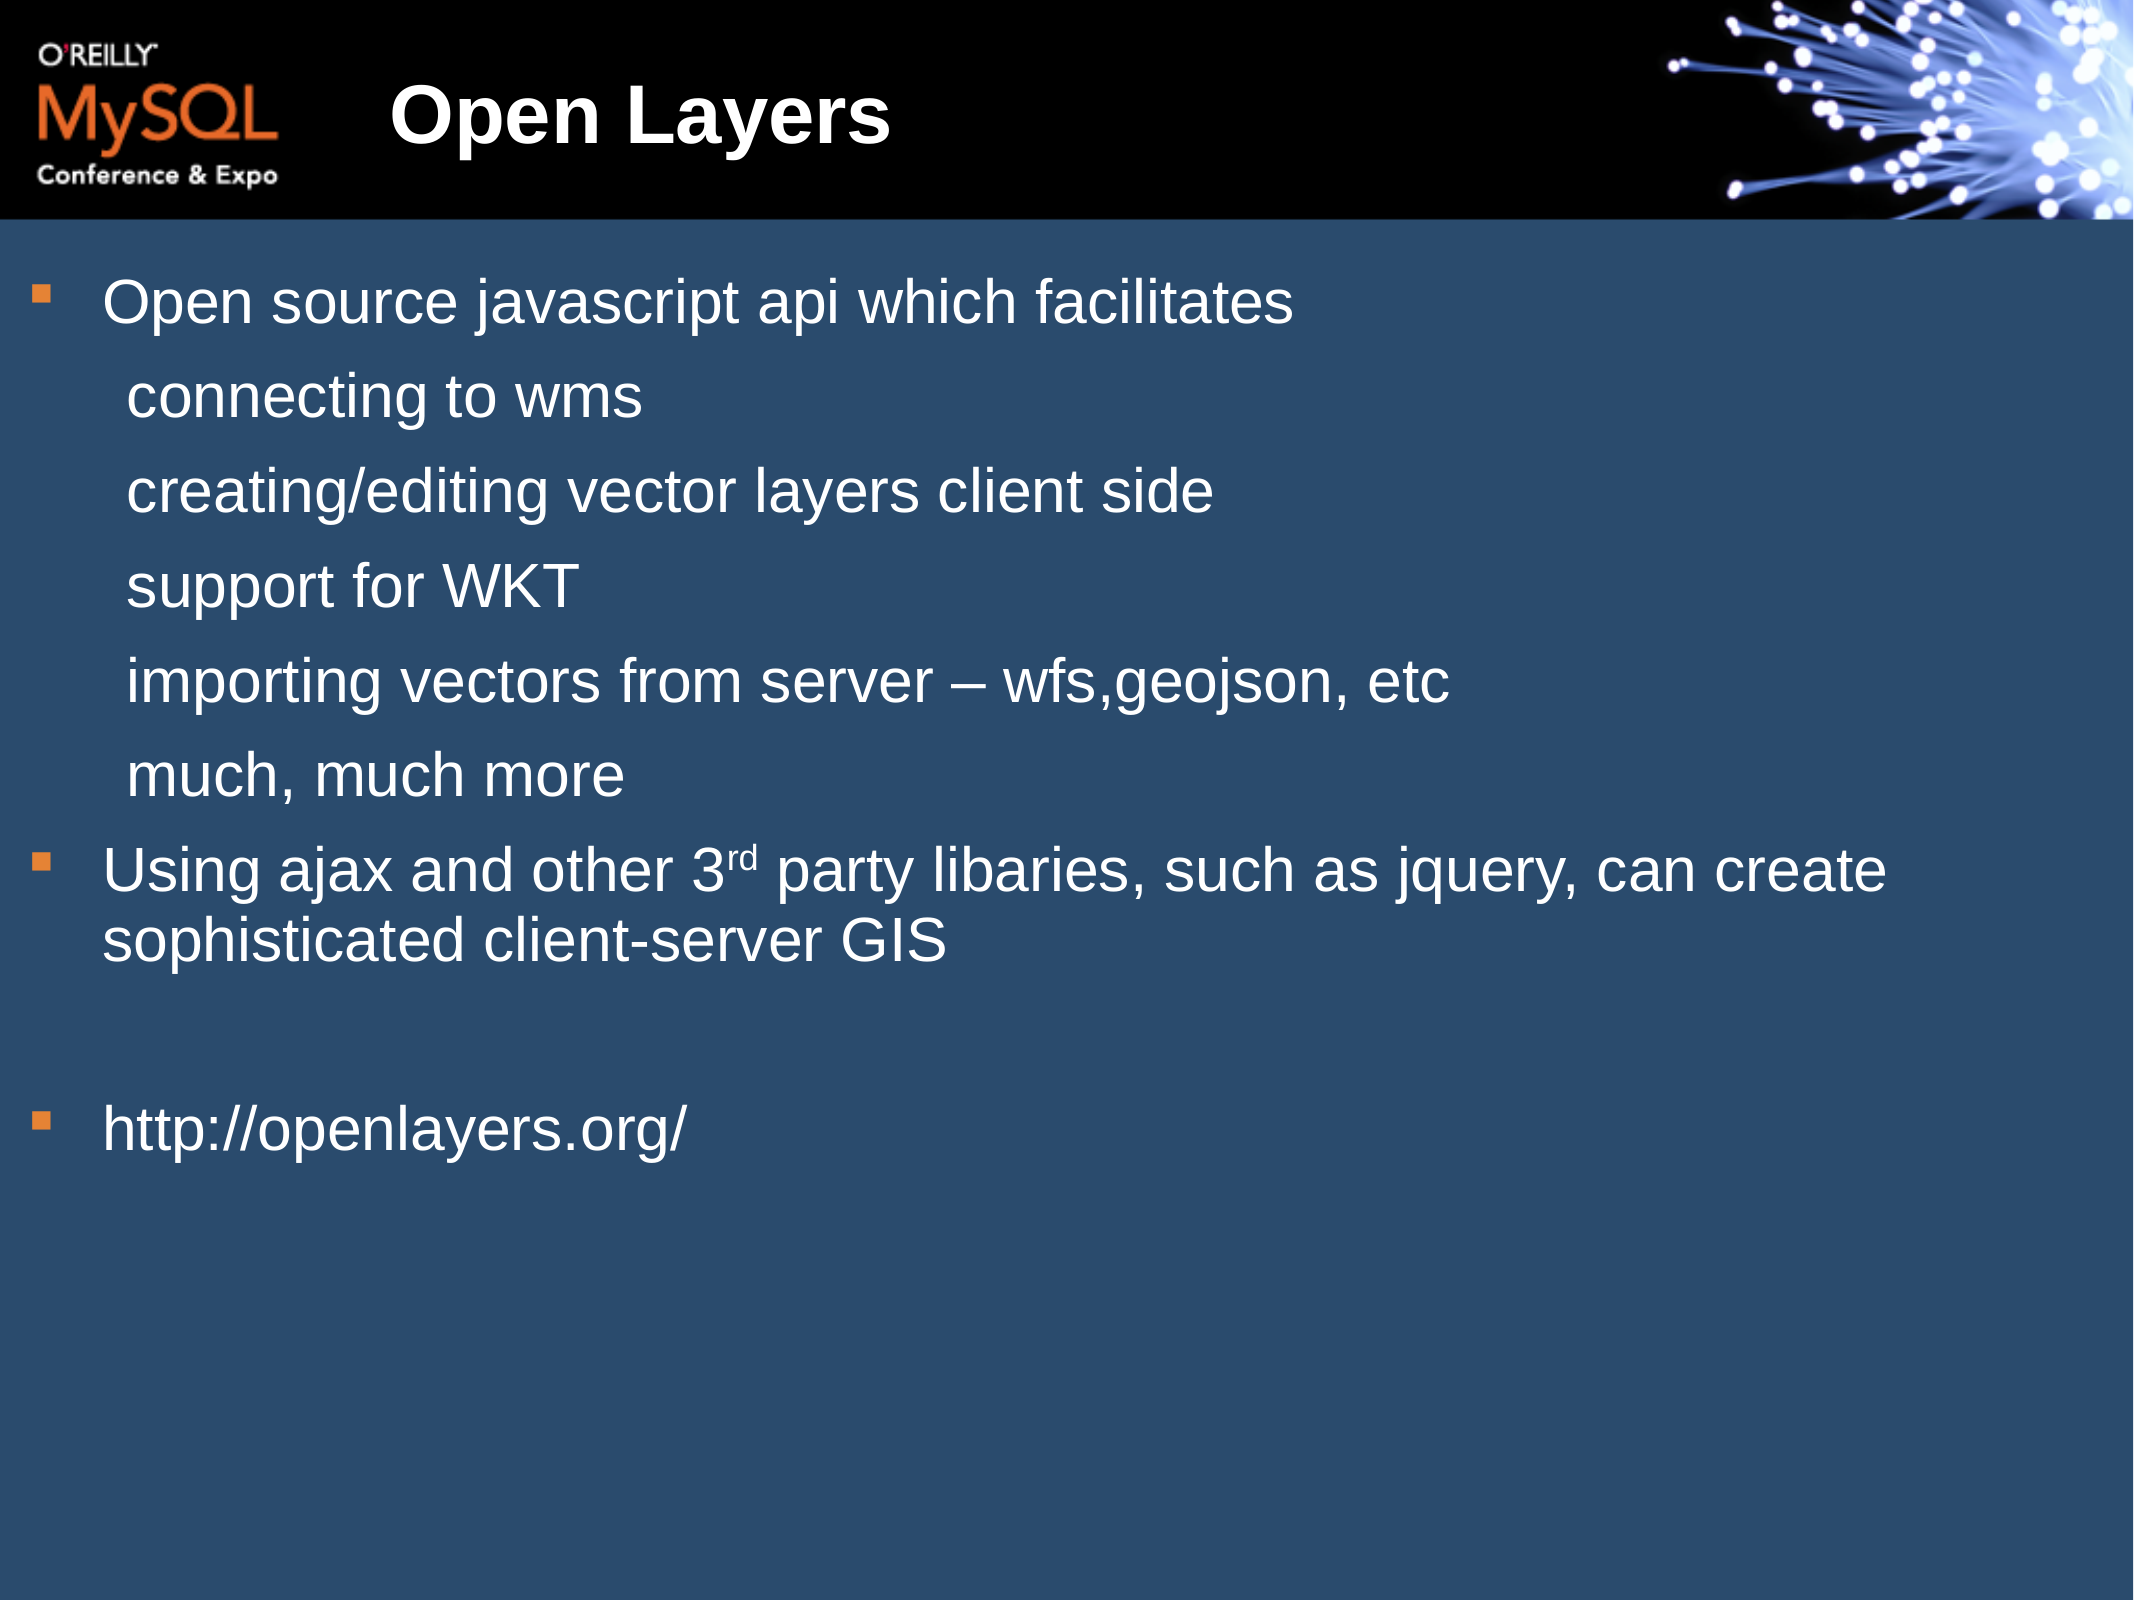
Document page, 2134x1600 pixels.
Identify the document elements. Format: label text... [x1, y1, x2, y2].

picture [0, 0, 2134, 1600]
list Open source javascript api which facilitates connecting to wms creating/editing vector layers client side support for WKT importing vectors from server – wfs,geojson, etc much, much more Using ajax and other 3rd party libaries, such as jquery, can create sophisticated client-server GIS http://openlayers.org/ [0, 258, 2100, 1584]
title Open Layers [381, 29, 2103, 201]
